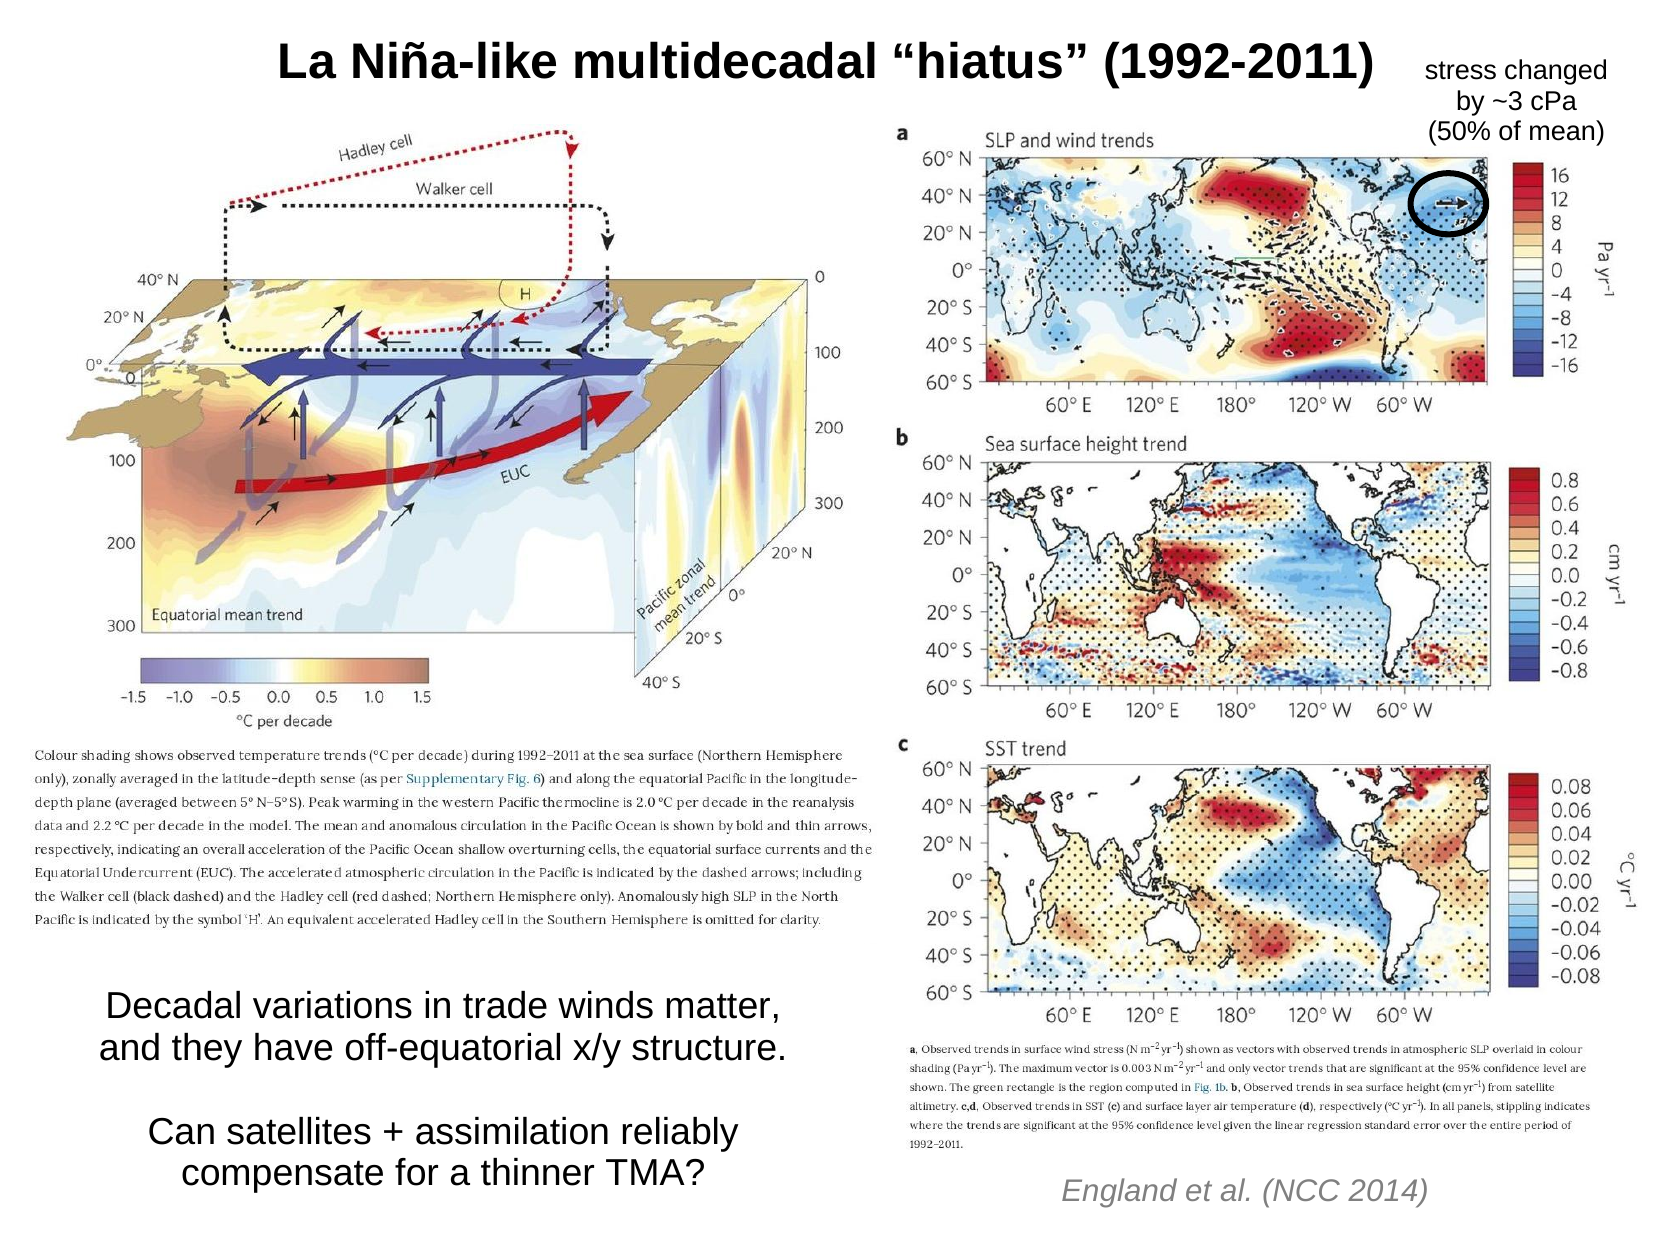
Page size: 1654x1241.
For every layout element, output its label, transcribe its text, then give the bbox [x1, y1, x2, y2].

text_box Decadal variations in trade winds matter, and they have off-equatorial x/y structure. Can satellites + assimilation reliably compensate for a thinner TMA? [30, 978, 857, 1202]
text_box stress changed by ~3 cPa (50% of mean) [1393, 49, 1639, 154]
text_box La Niña-like multidecadal “hiatus” (1992-2011) [39, 19, 1615, 89]
picture [30, 124, 877, 944]
text_box England et al. (NCC 2014) [1046, 1163, 1445, 1217]
picture [906, 1041, 1593, 1153]
picture [892, 121, 1642, 1029]
